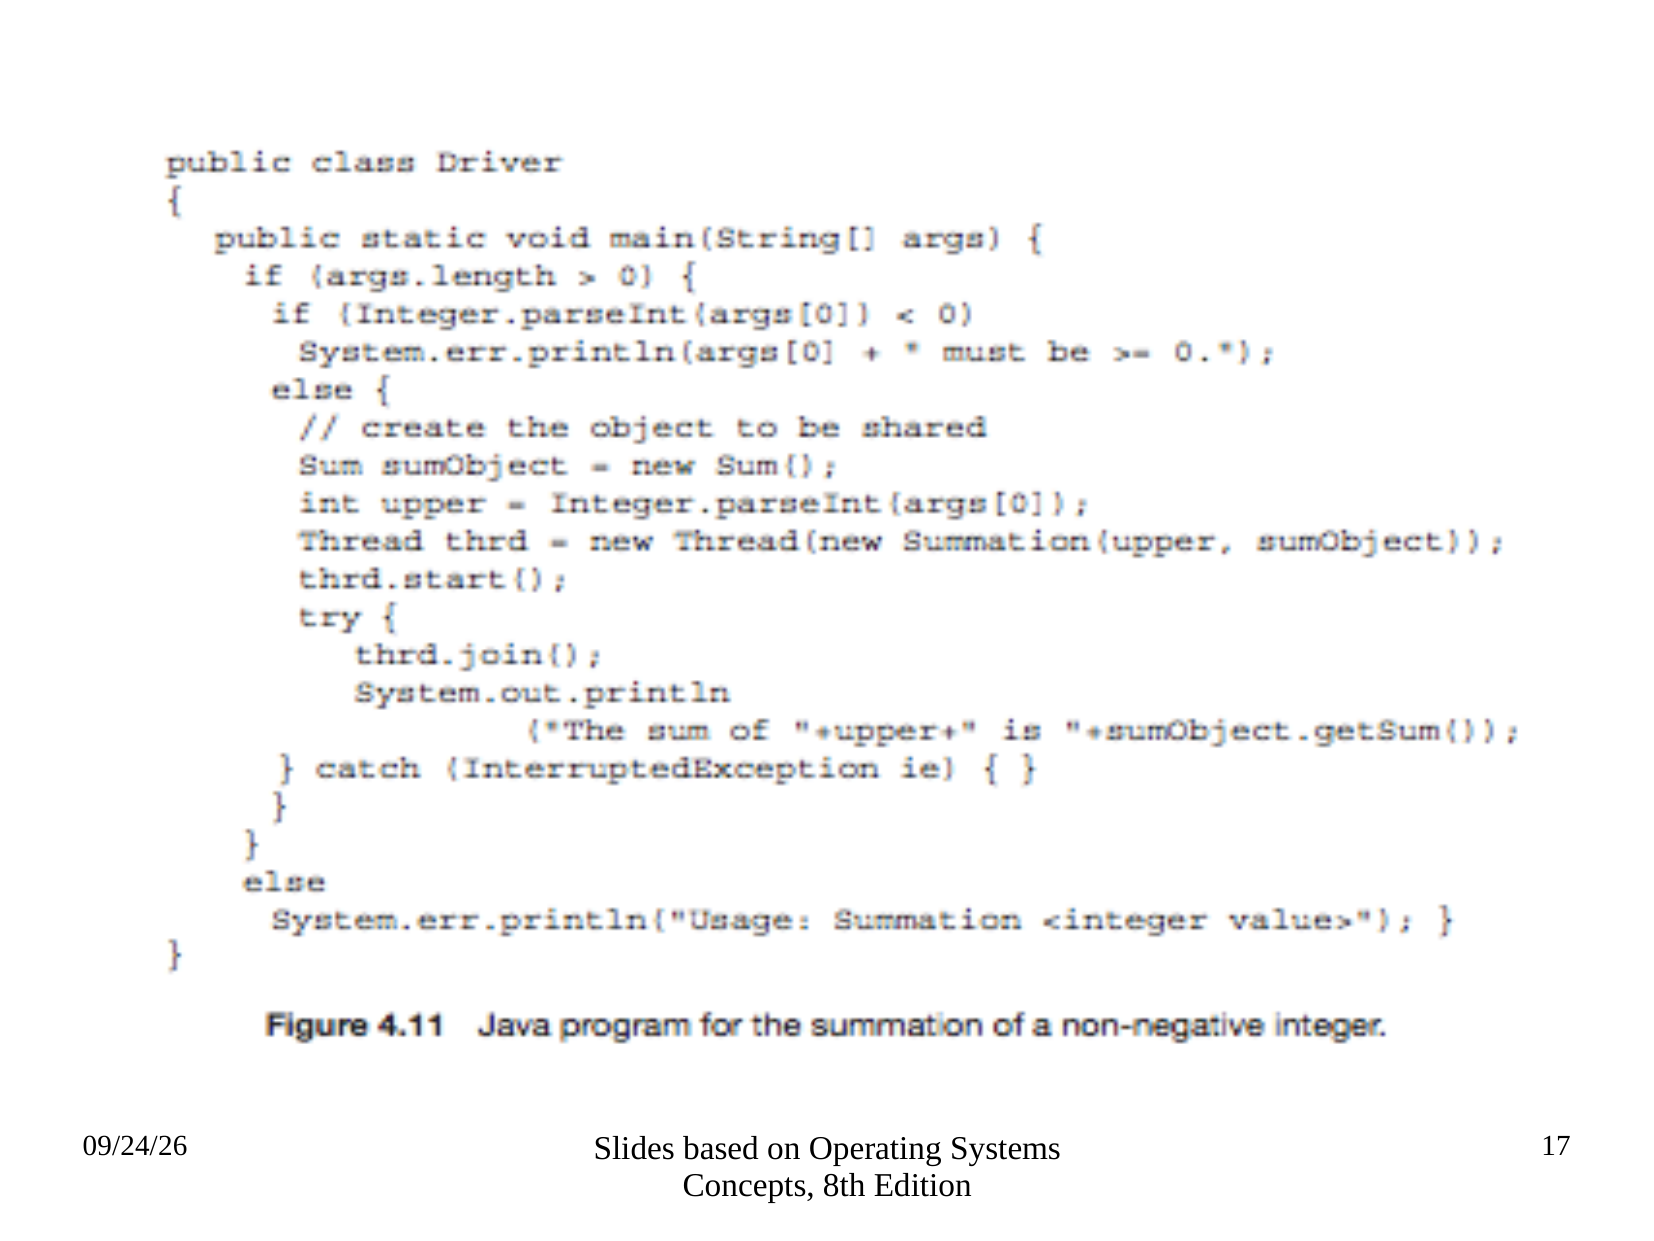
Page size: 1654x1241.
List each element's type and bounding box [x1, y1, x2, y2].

picture [31, 104, 1576, 1075]
